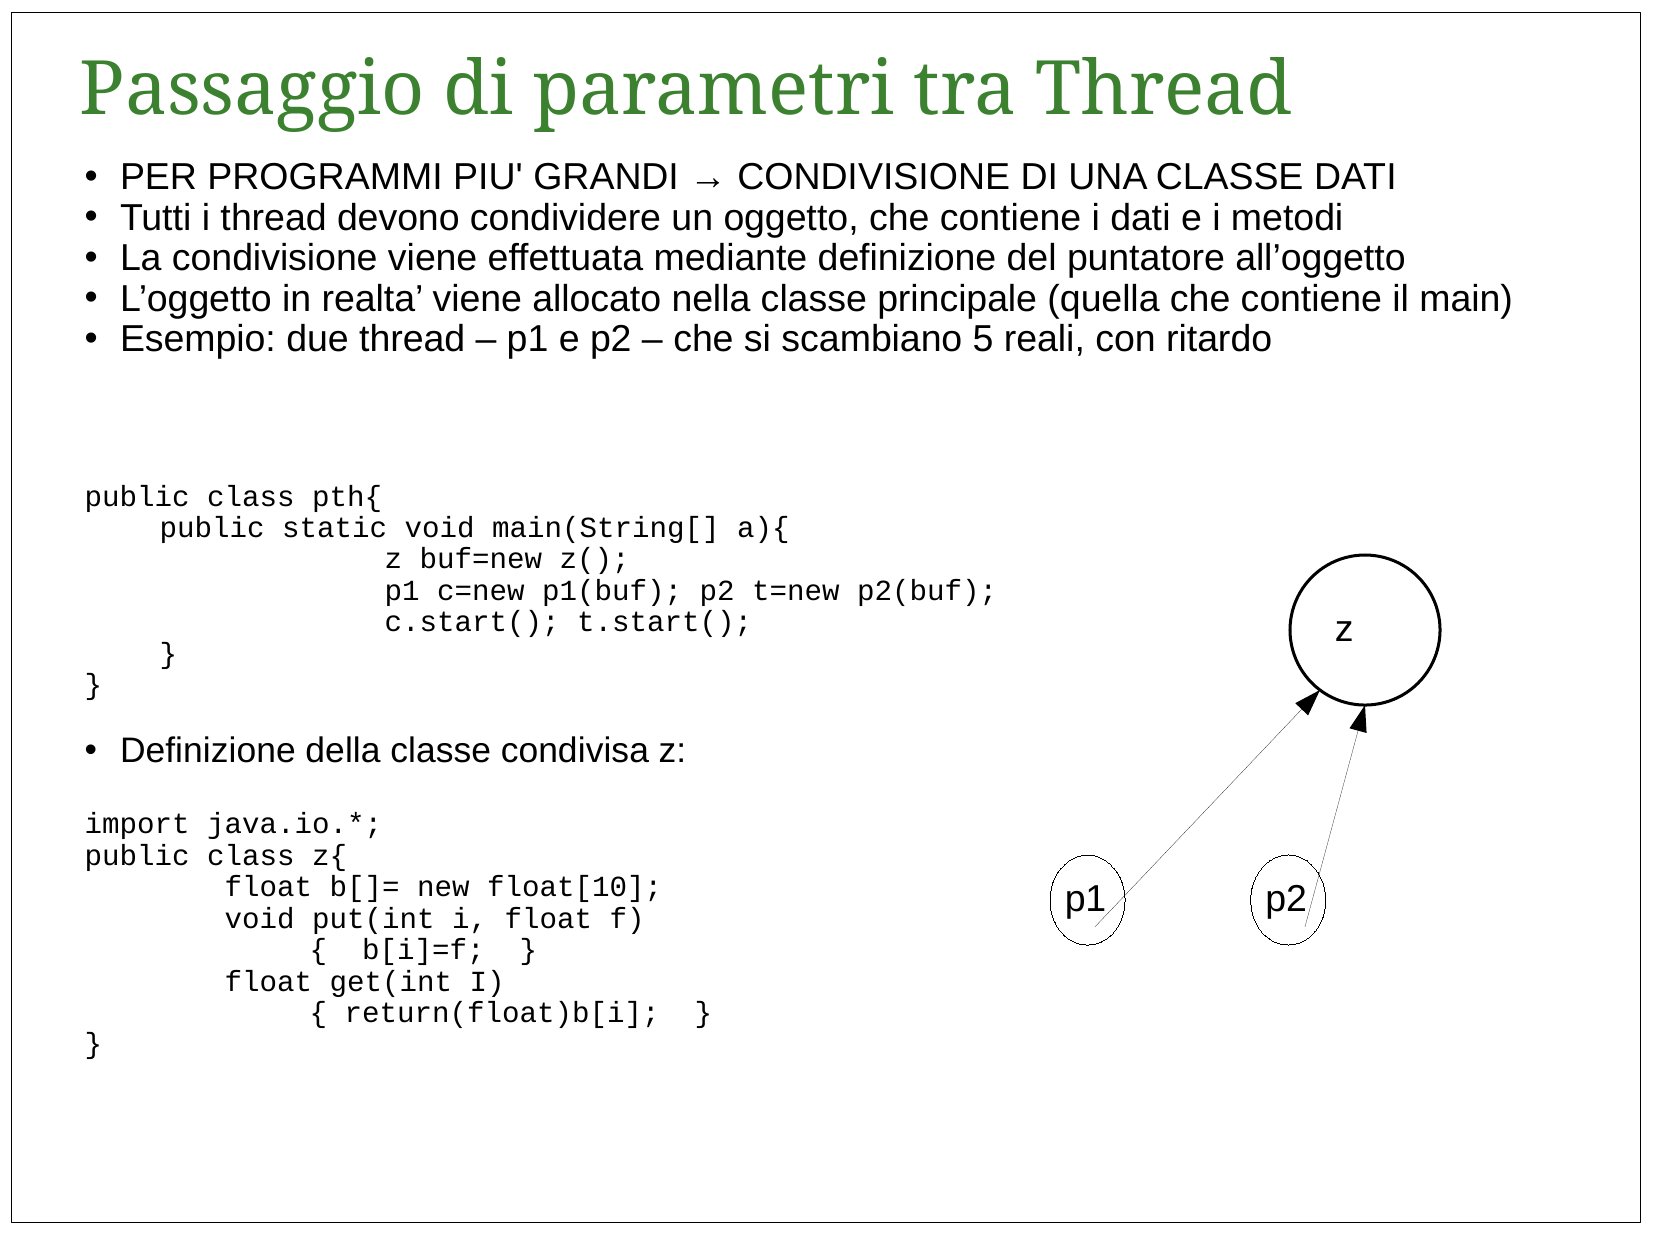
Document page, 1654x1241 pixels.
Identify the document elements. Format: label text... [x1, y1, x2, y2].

text_box p2 [1250, 870, 1319, 927]
text_box z [1320, 600, 1441, 657]
text_box p1 [1096, 896, 1126, 927]
text_box Passaggio di parametri tra Thread [65, 32, 1529, 231]
text_box p2 [1306, 870, 1426, 927]
text_box p1 [1050, 870, 1126, 927]
text_box PER PROGRAMMI PIU' GRANDI → CONDIVISIONE DI UNA CLASSE DATI Tutti i thread devono condividere un oggetto, che contiene i dati e i metodi La condivisione viene effettuata mediante definizione del puntatore all’oggetto L’oggetto in realta’ viene allocato nella classe principale (quella che contiene il main) Esempio: due thread – p1 e p2 – che si scambiano 5 reali, con ritardo public class pth{ public static void main(String[] a){ z buf=new z(); p1 c=new p1(buf); p2 t=new p2(buf); c.start(); t.start(); } } Definizione della classe condivisa z: import java.io.*; public class z{ float b[]= new float[10]; void put(int i, float f) { b[i]=f; } float get(int I) { return(float)b[i]; } } [69, 149, 1560, 1179]
